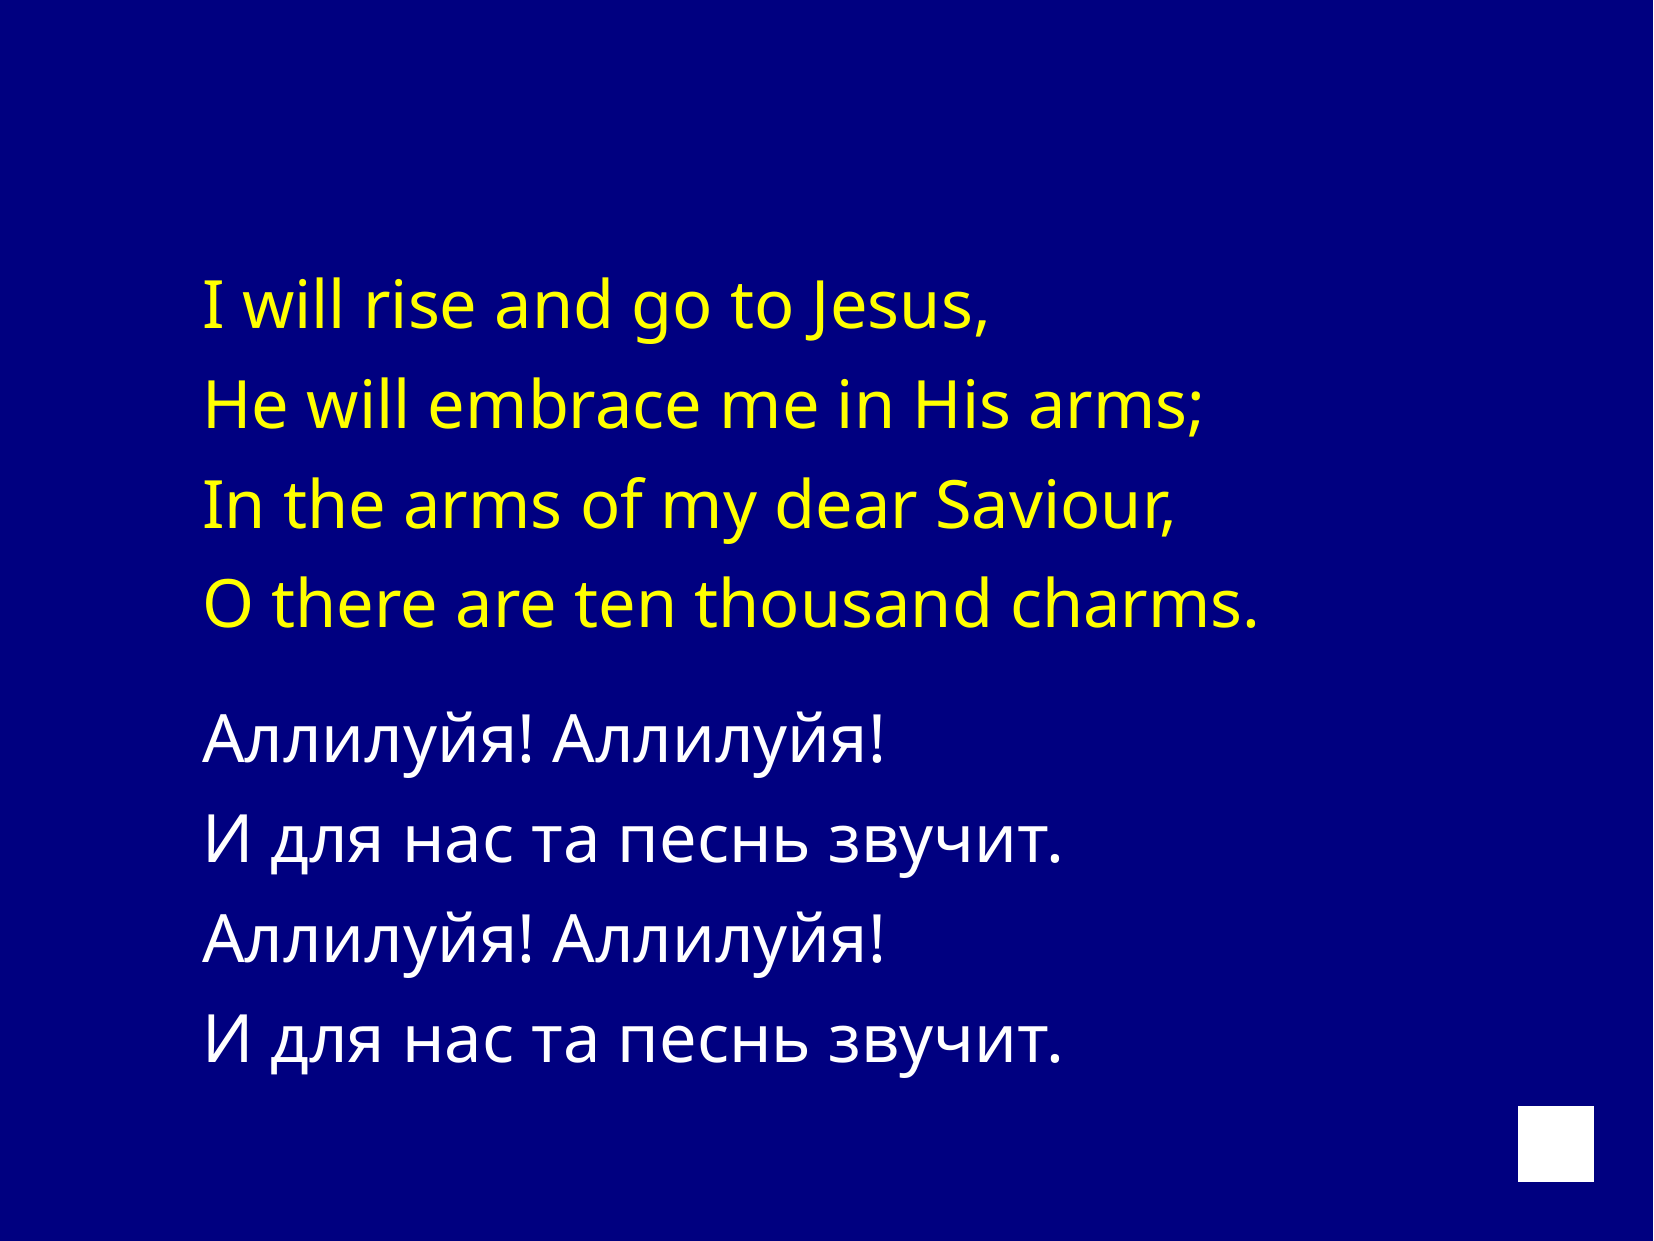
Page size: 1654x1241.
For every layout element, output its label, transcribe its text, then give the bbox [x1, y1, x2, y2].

text_box Аллилуйя! Аллилуйя! И для нас та песнь звучит. Аллилуйя! Аллилуйя! И для нас та песнь звучит. [75, 675, 1576, 1163]
text_box [1518, 1106, 1594, 1182]
text_box I will rise and go to Jesus, He will embrace me in His arms; In the arms of my dear Saviour, O there are ten thousand charms. [75, 150, 1576, 638]
